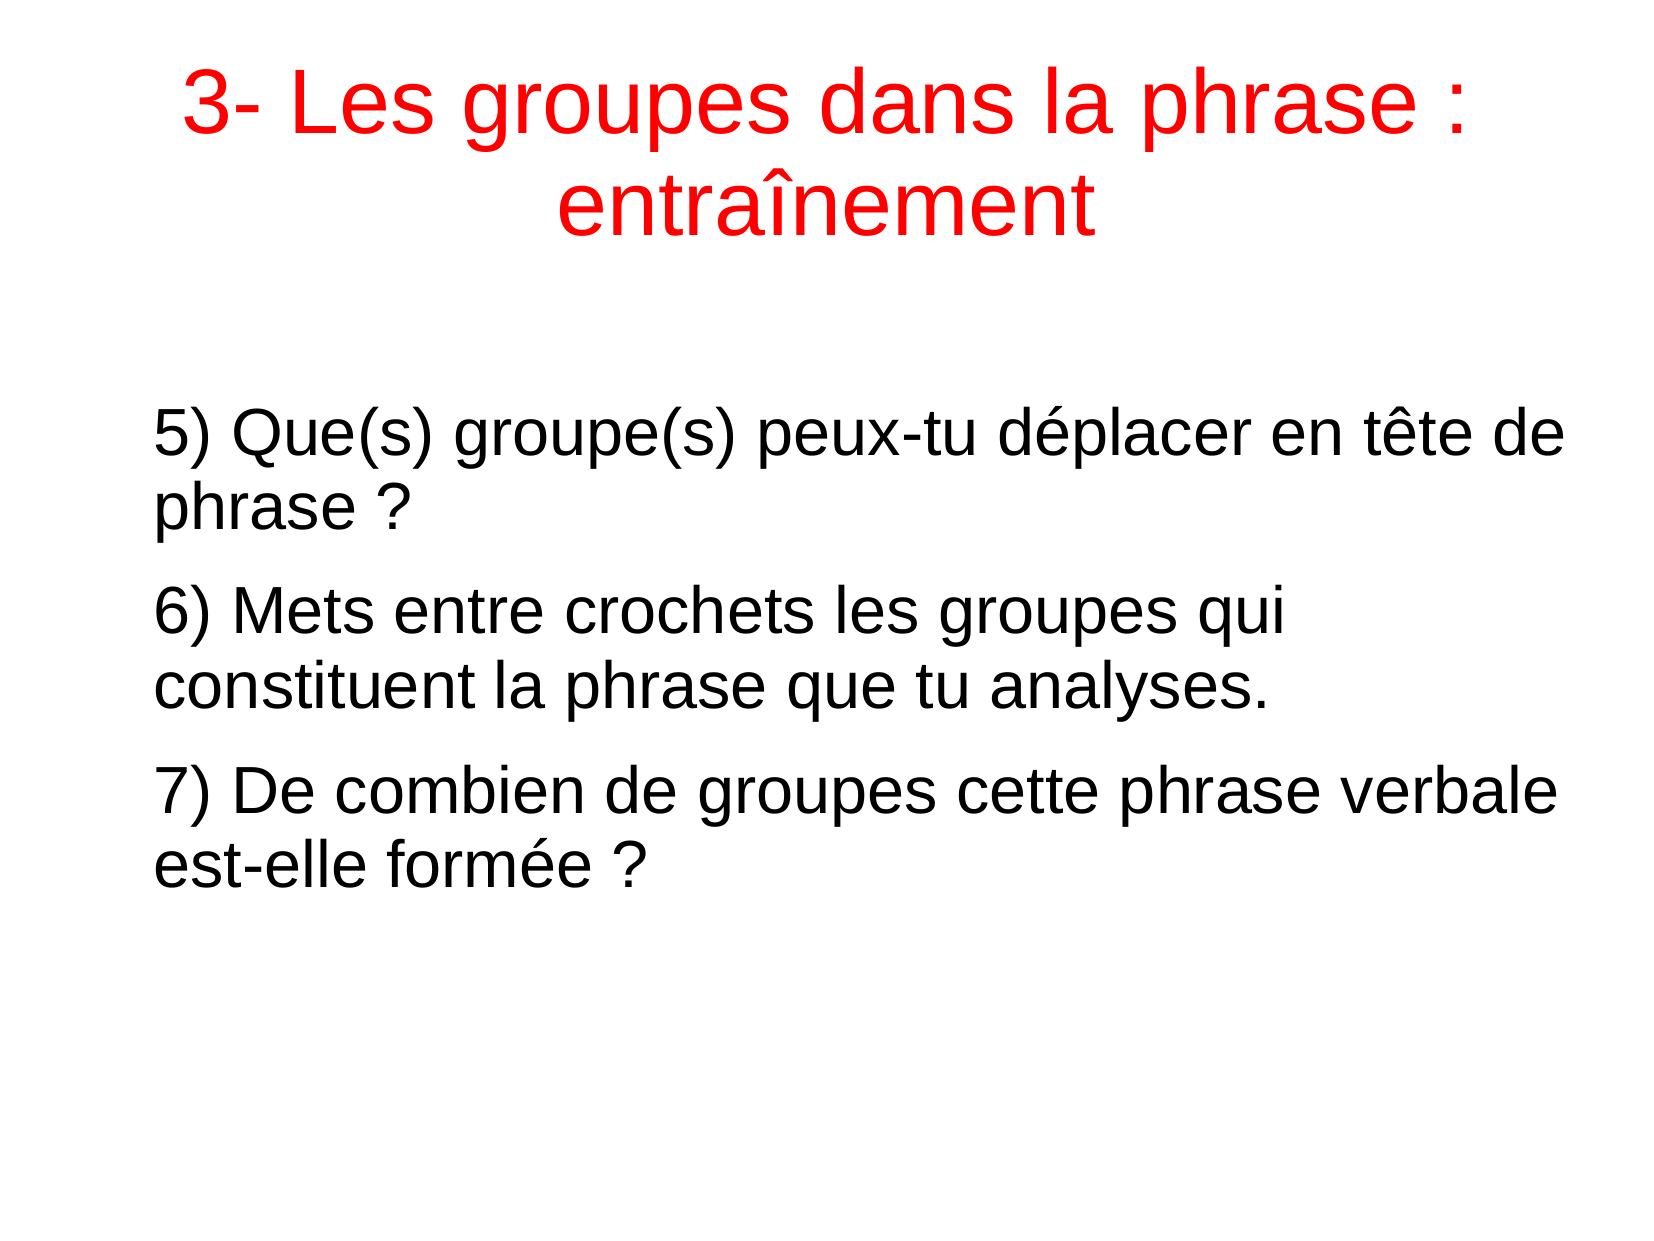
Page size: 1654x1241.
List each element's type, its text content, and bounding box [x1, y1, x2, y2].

list 5) Que(s) groupe(s) peux-tu déplacer en tête de phrase ? 6) Mets entre crochets les groupes qui constituent la phrase que tu analyses. 7) De combien de groupes cette phrase verbale est-elle formée ? [82, 290, 1571, 1010]
title 3- Les groupes dans la phrase : entraînement [82, 49, 1571, 257]
